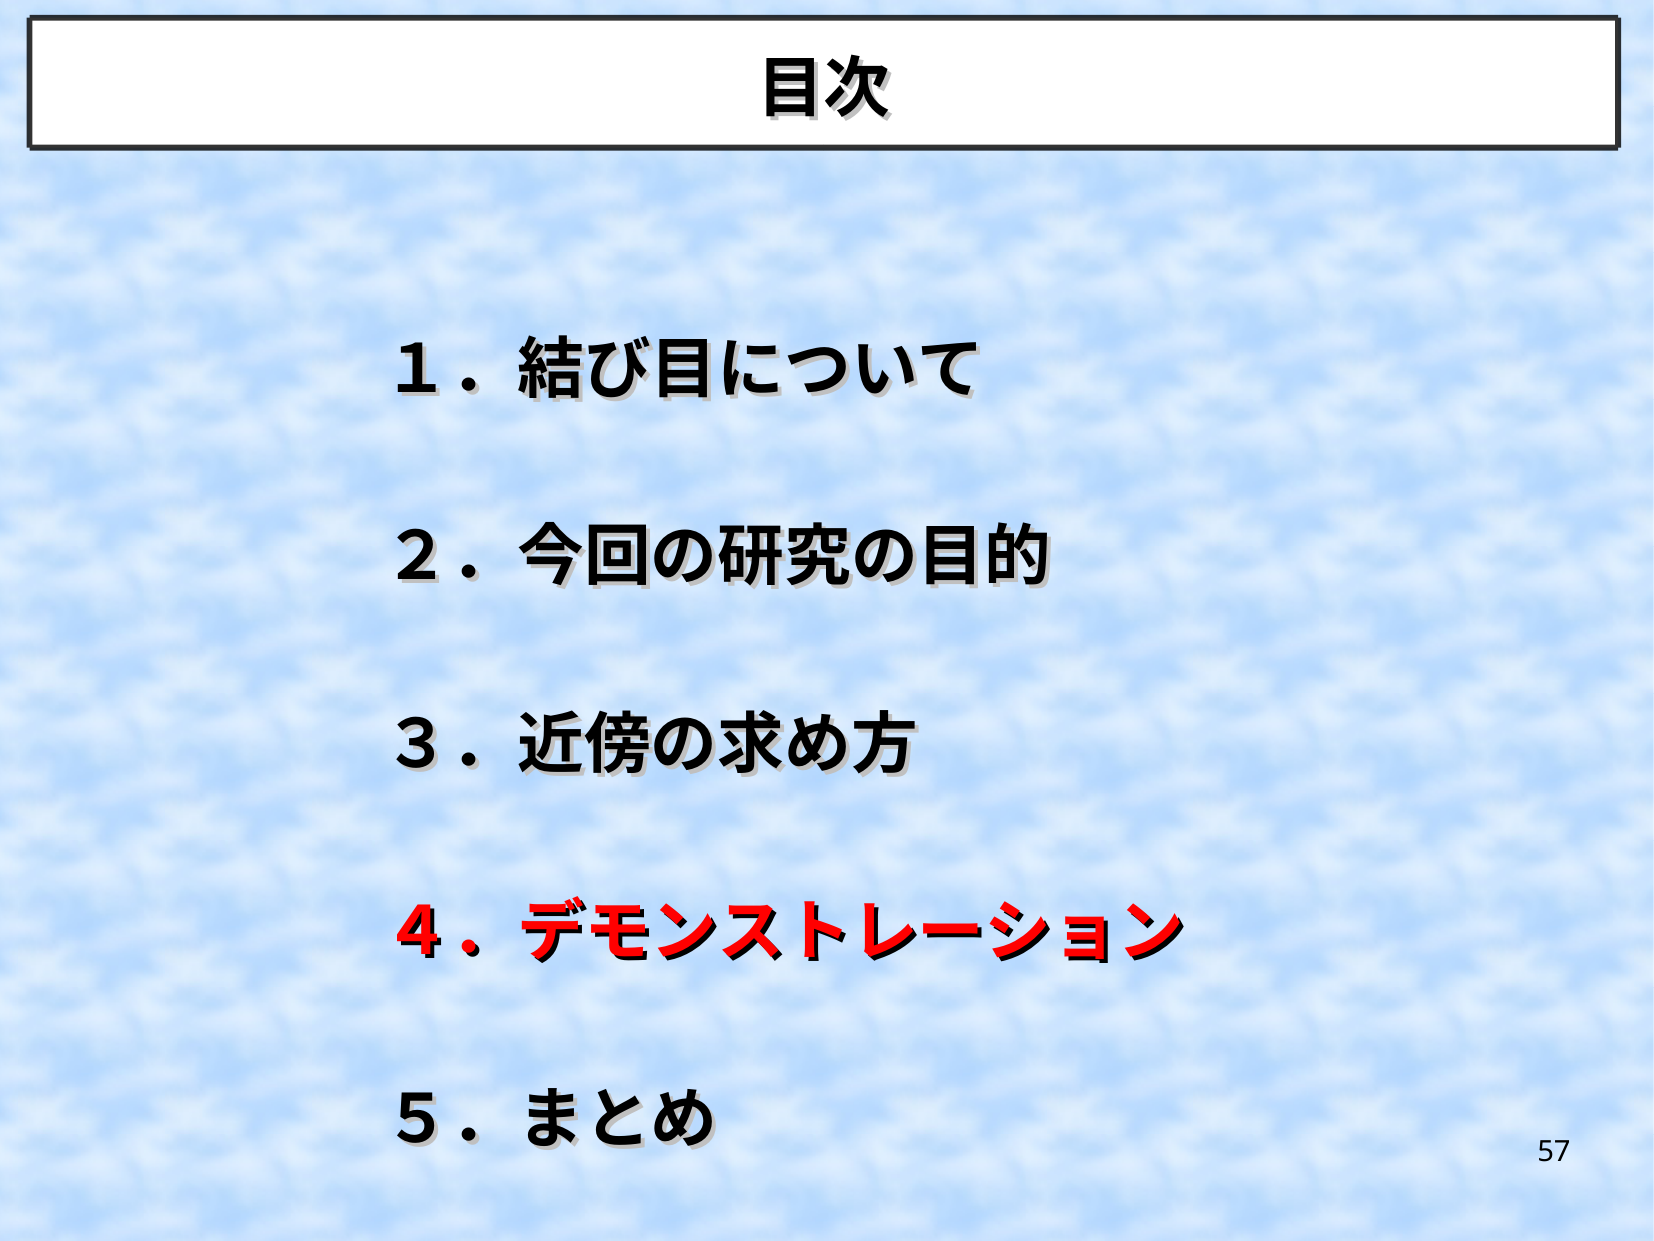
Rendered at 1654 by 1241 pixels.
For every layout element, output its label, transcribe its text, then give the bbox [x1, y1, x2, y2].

picture [0, 0, 1654, 1241]
text_box １．結び目について ２．今回の研究の目的 ３．近傍の求め方 ４．デモンストレーション ５．まとめ [369, 307, 1285, 984]
text_box 目次 [29, 17, 1619, 148]
